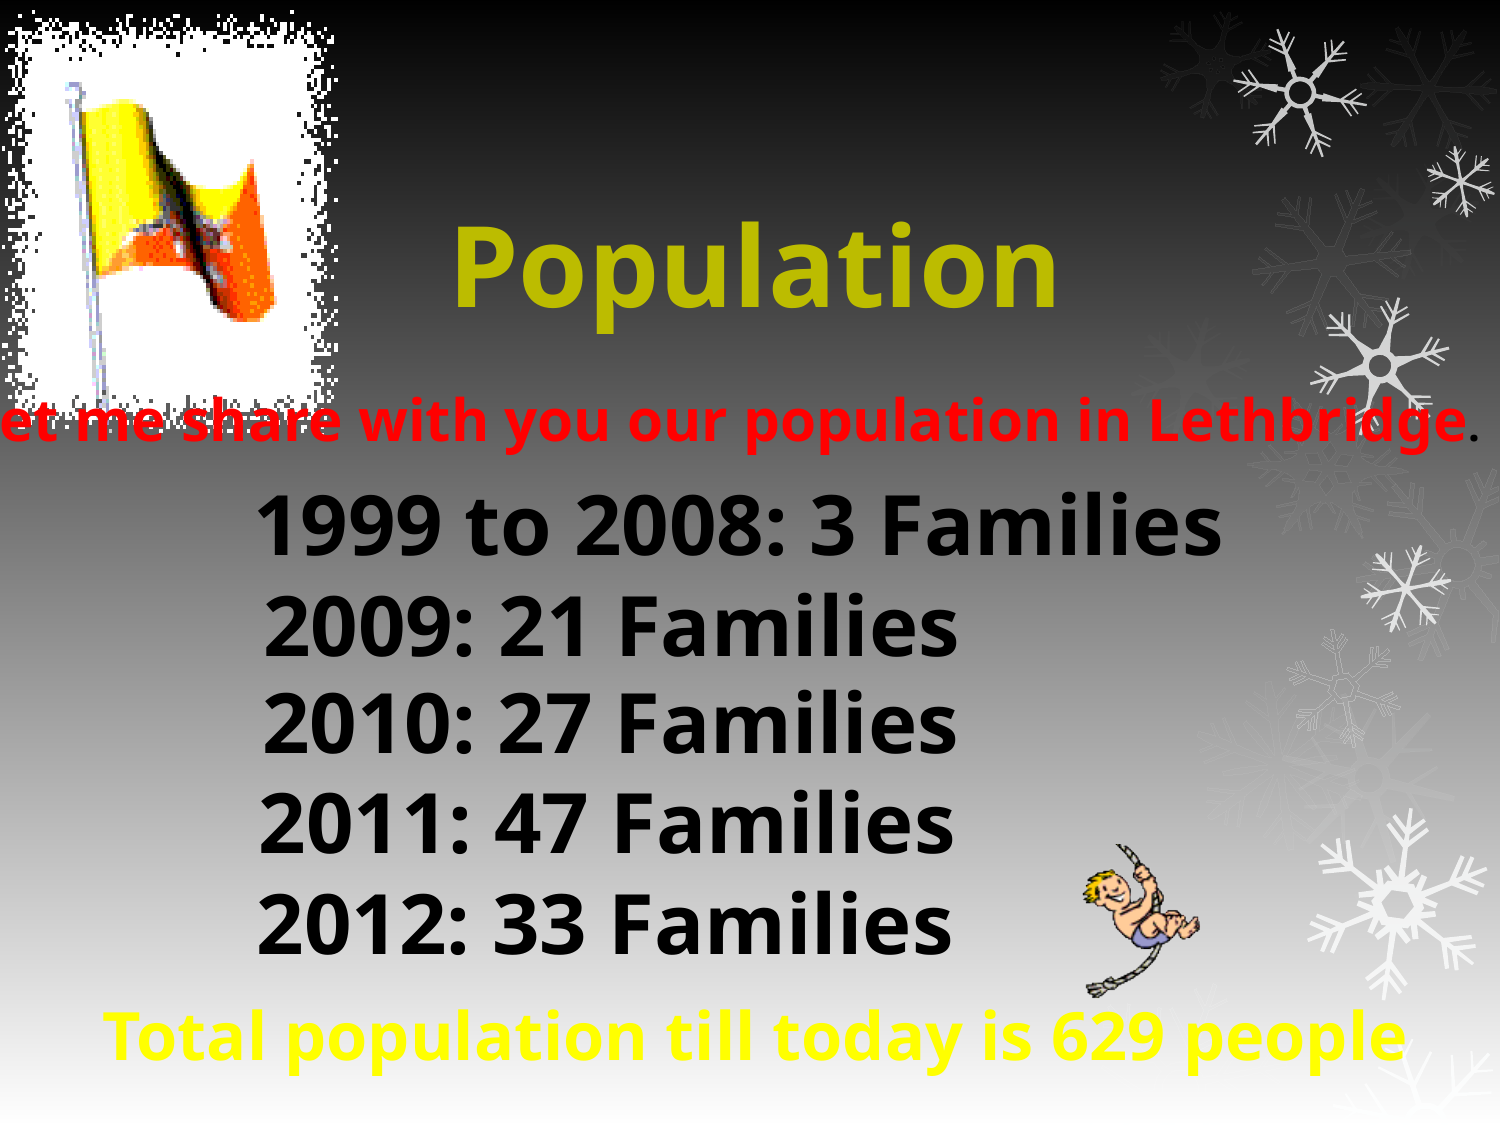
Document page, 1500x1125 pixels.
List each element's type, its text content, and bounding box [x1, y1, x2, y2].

text_box 1999 to 2008: 3 Families [238, 464, 1240, 580]
text_box 2009: 21 Families [248, 565, 998, 681]
text_box 2012: 33 Families [241, 864, 970, 980]
text_box 2010: 27 Families [247, 662, 975, 778]
text_box Population [433, 187, 1079, 338]
text_box 2011: 47 Families [243, 762, 972, 878]
picture [2, 10, 338, 375]
text_box Let me share with you our population in Lethbridge. [0, 375, 1496, 461]
text_box Total population till today is 629 people [87, 986, 1424, 1082]
picture [1042, 844, 1238, 1000]
